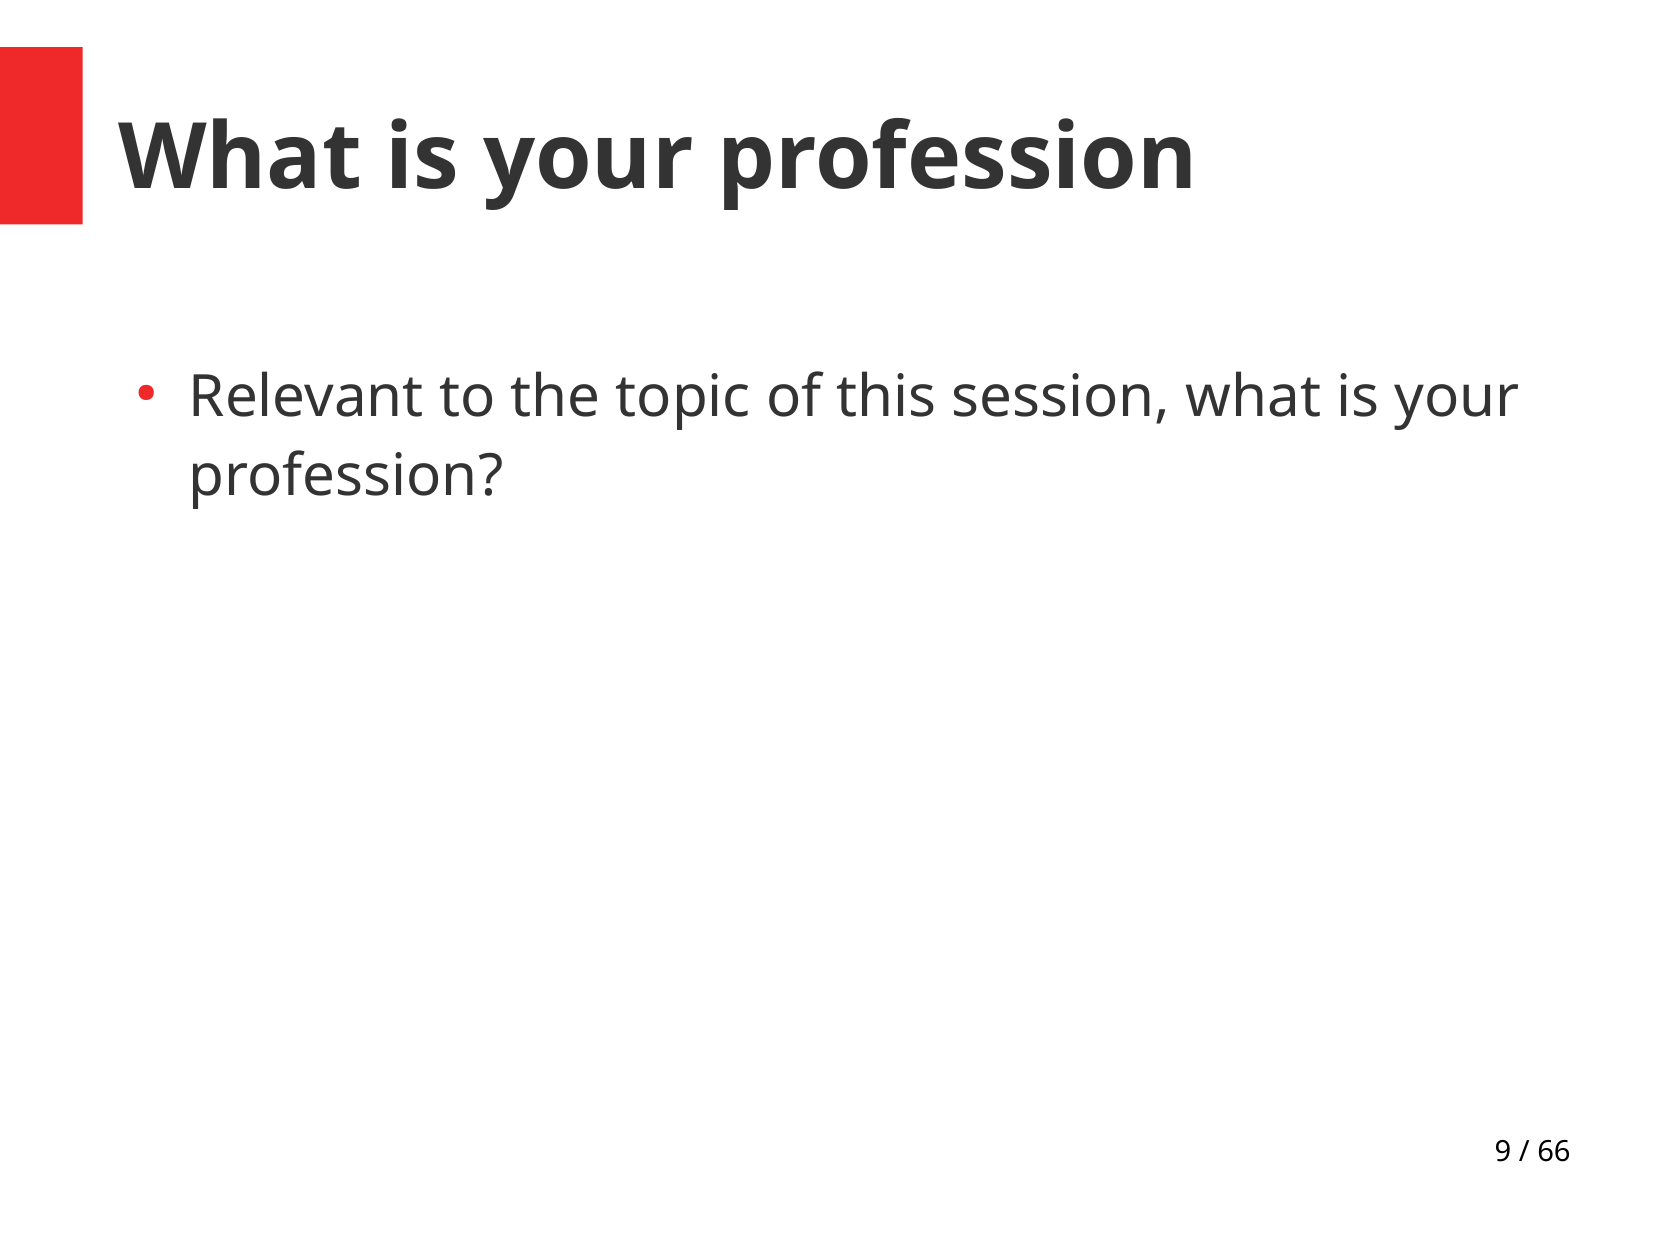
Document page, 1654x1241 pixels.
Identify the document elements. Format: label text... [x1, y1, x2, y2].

list Relevant to the topic of this session, what is your profession? [118, 354, 1536, 1074]
title What is your profession [118, 49, 1571, 257]
